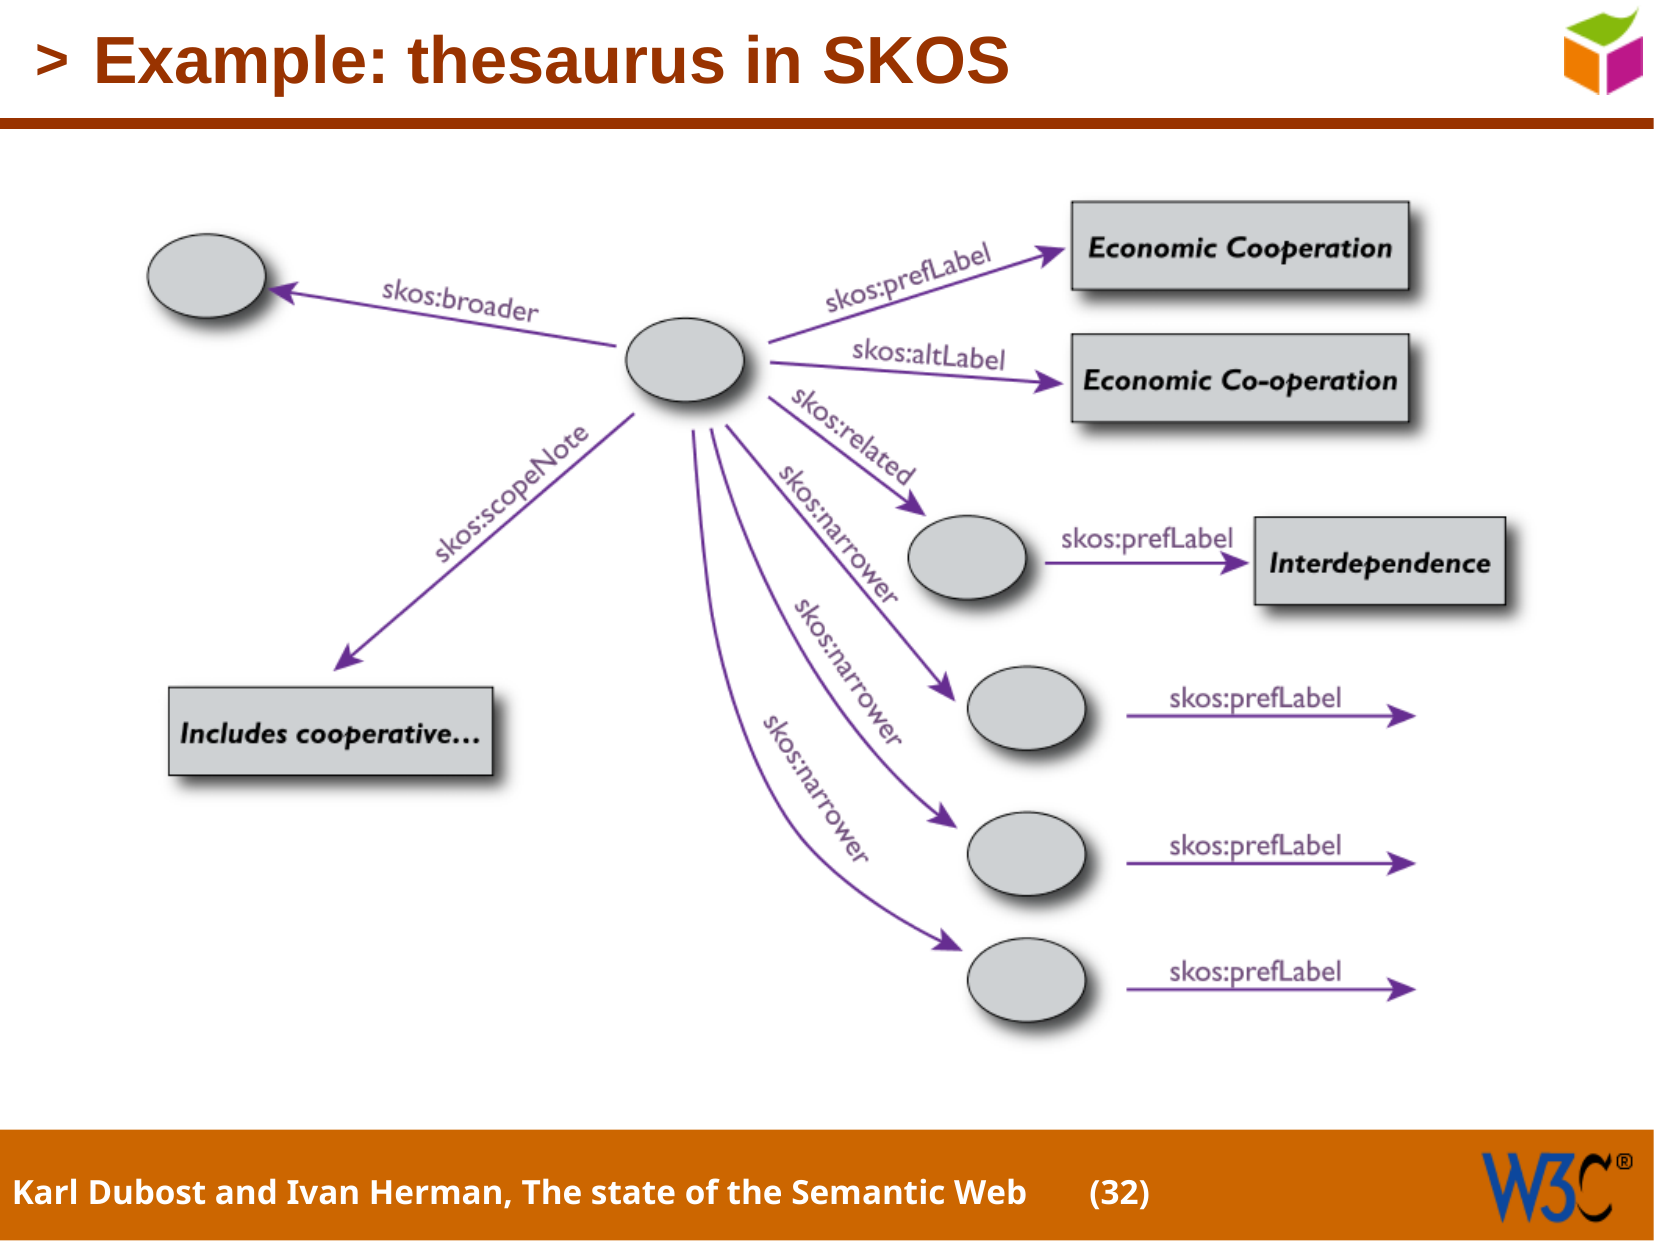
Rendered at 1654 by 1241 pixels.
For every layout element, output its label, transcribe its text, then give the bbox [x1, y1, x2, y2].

picture [134, 188, 1541, 1058]
title Example: thesaurus in SKOS [93, 0, 1493, 119]
picture [1564, 5, 1643, 95]
picture [1477, 1149, 1639, 1228]
